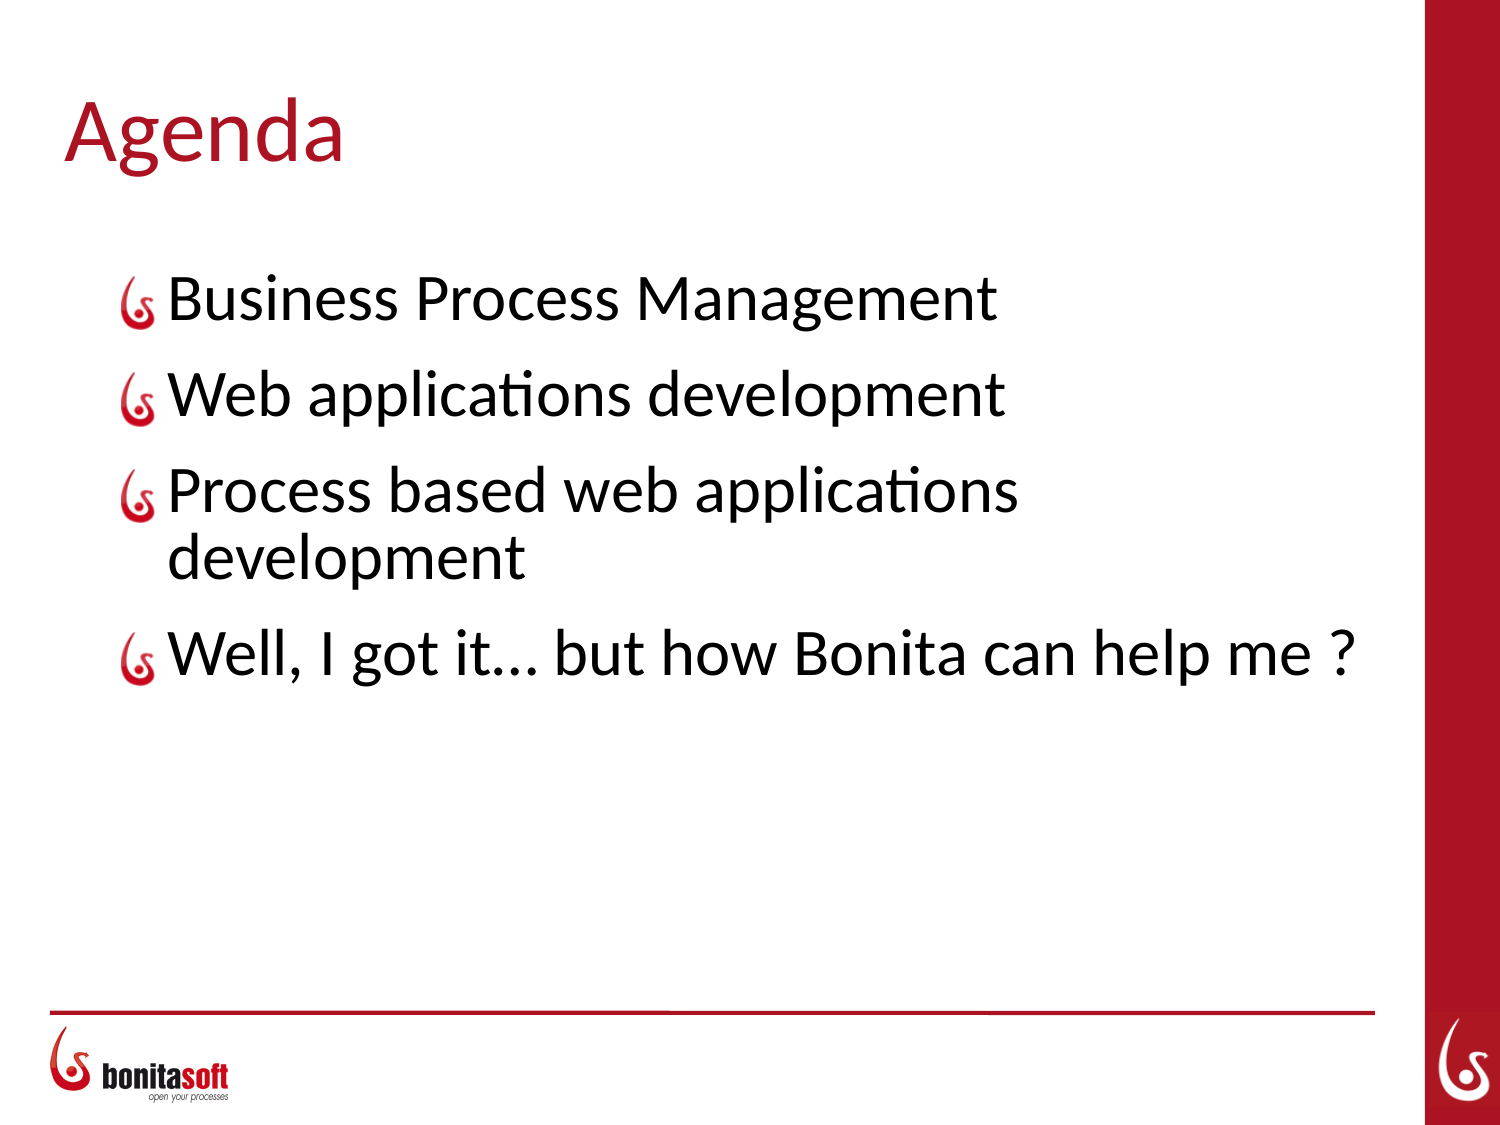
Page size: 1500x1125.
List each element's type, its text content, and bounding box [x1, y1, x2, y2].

title Agenda [50, 45, 1375, 233]
picture [50, 1026, 228, 1103]
picture [1430, 1012, 1500, 1107]
list Business Process Management Web applications development Process based web applications development Well, I got it… but how Bonita can help me ? [50, 262, 1375, 1005]
